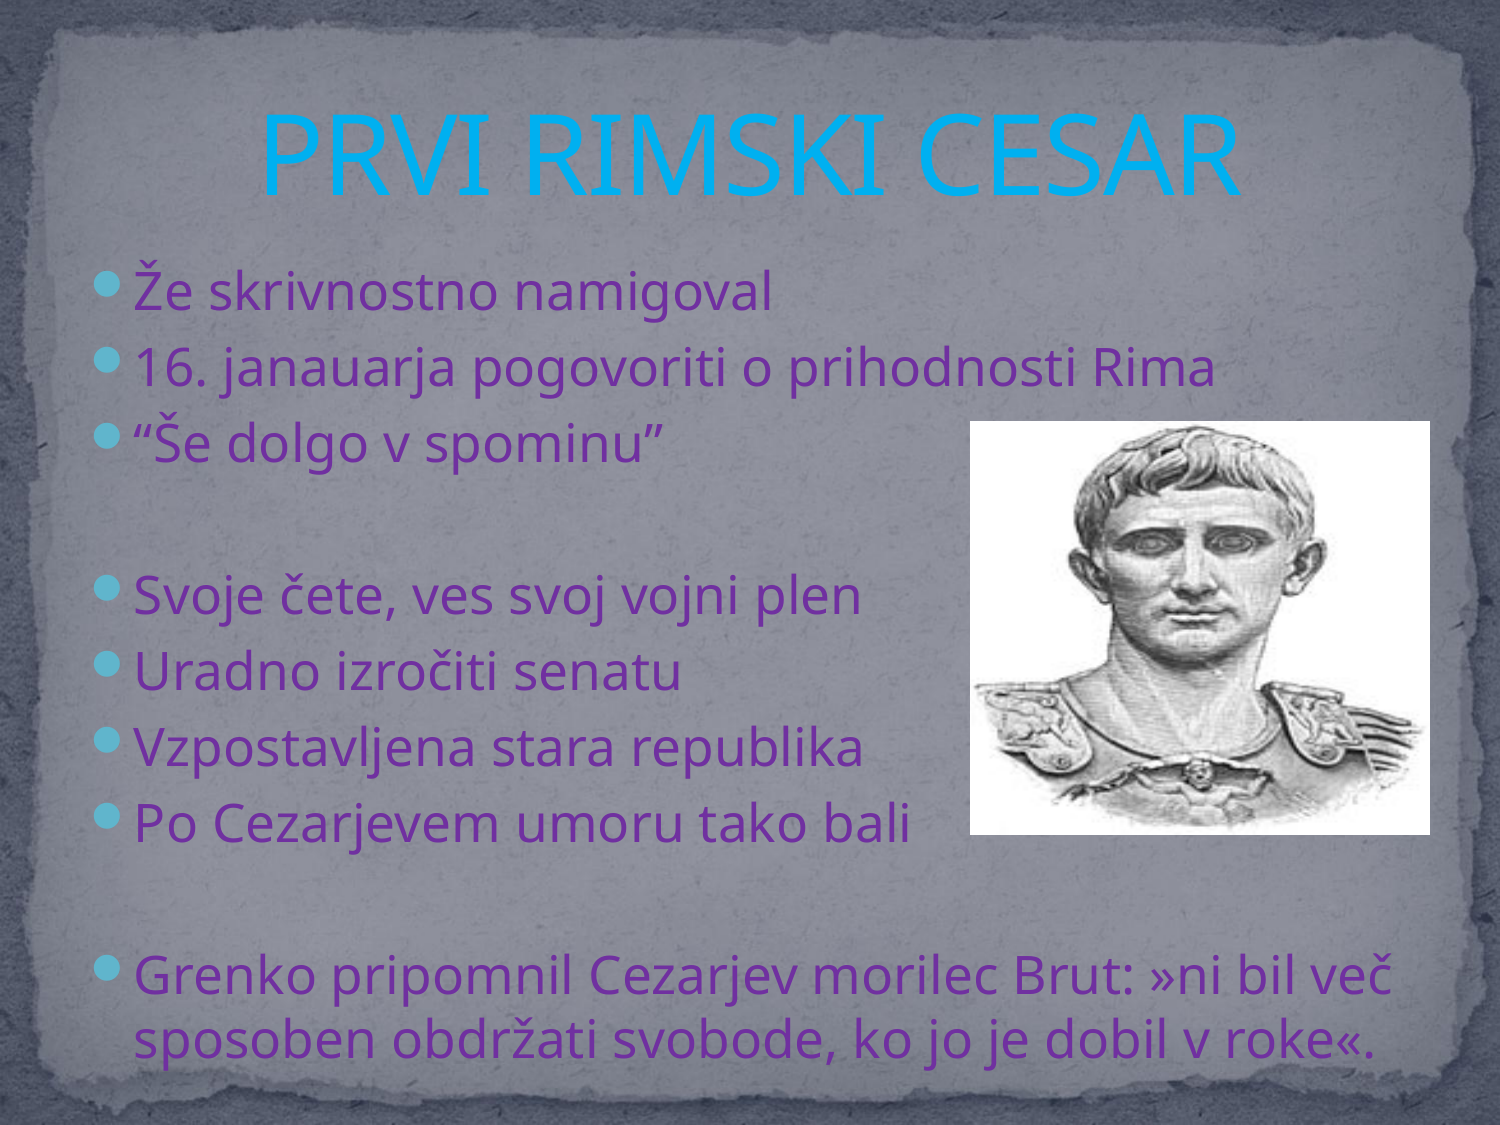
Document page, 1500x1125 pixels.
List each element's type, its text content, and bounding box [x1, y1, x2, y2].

list Že skrivnostno namigoval 16. janauarja pogovoriti o prihodnosti Rima “Še dolgo v spominu” Svoje čete, ves svoj vojni plen Uradno izročiti senatu Vzpostavljena stara republika Po Cezarjevem umoru tako bali Grenko pripomnil Cezarjev morilec Brut: »ni bil več sposoben obdržati svobode, ko jo je dobil v roke«. [75, 249, 1425, 1090]
picture [0, 0, 1500, 1125]
title PRVI RIMSKI CESAR [75, 24, 1425, 225]
